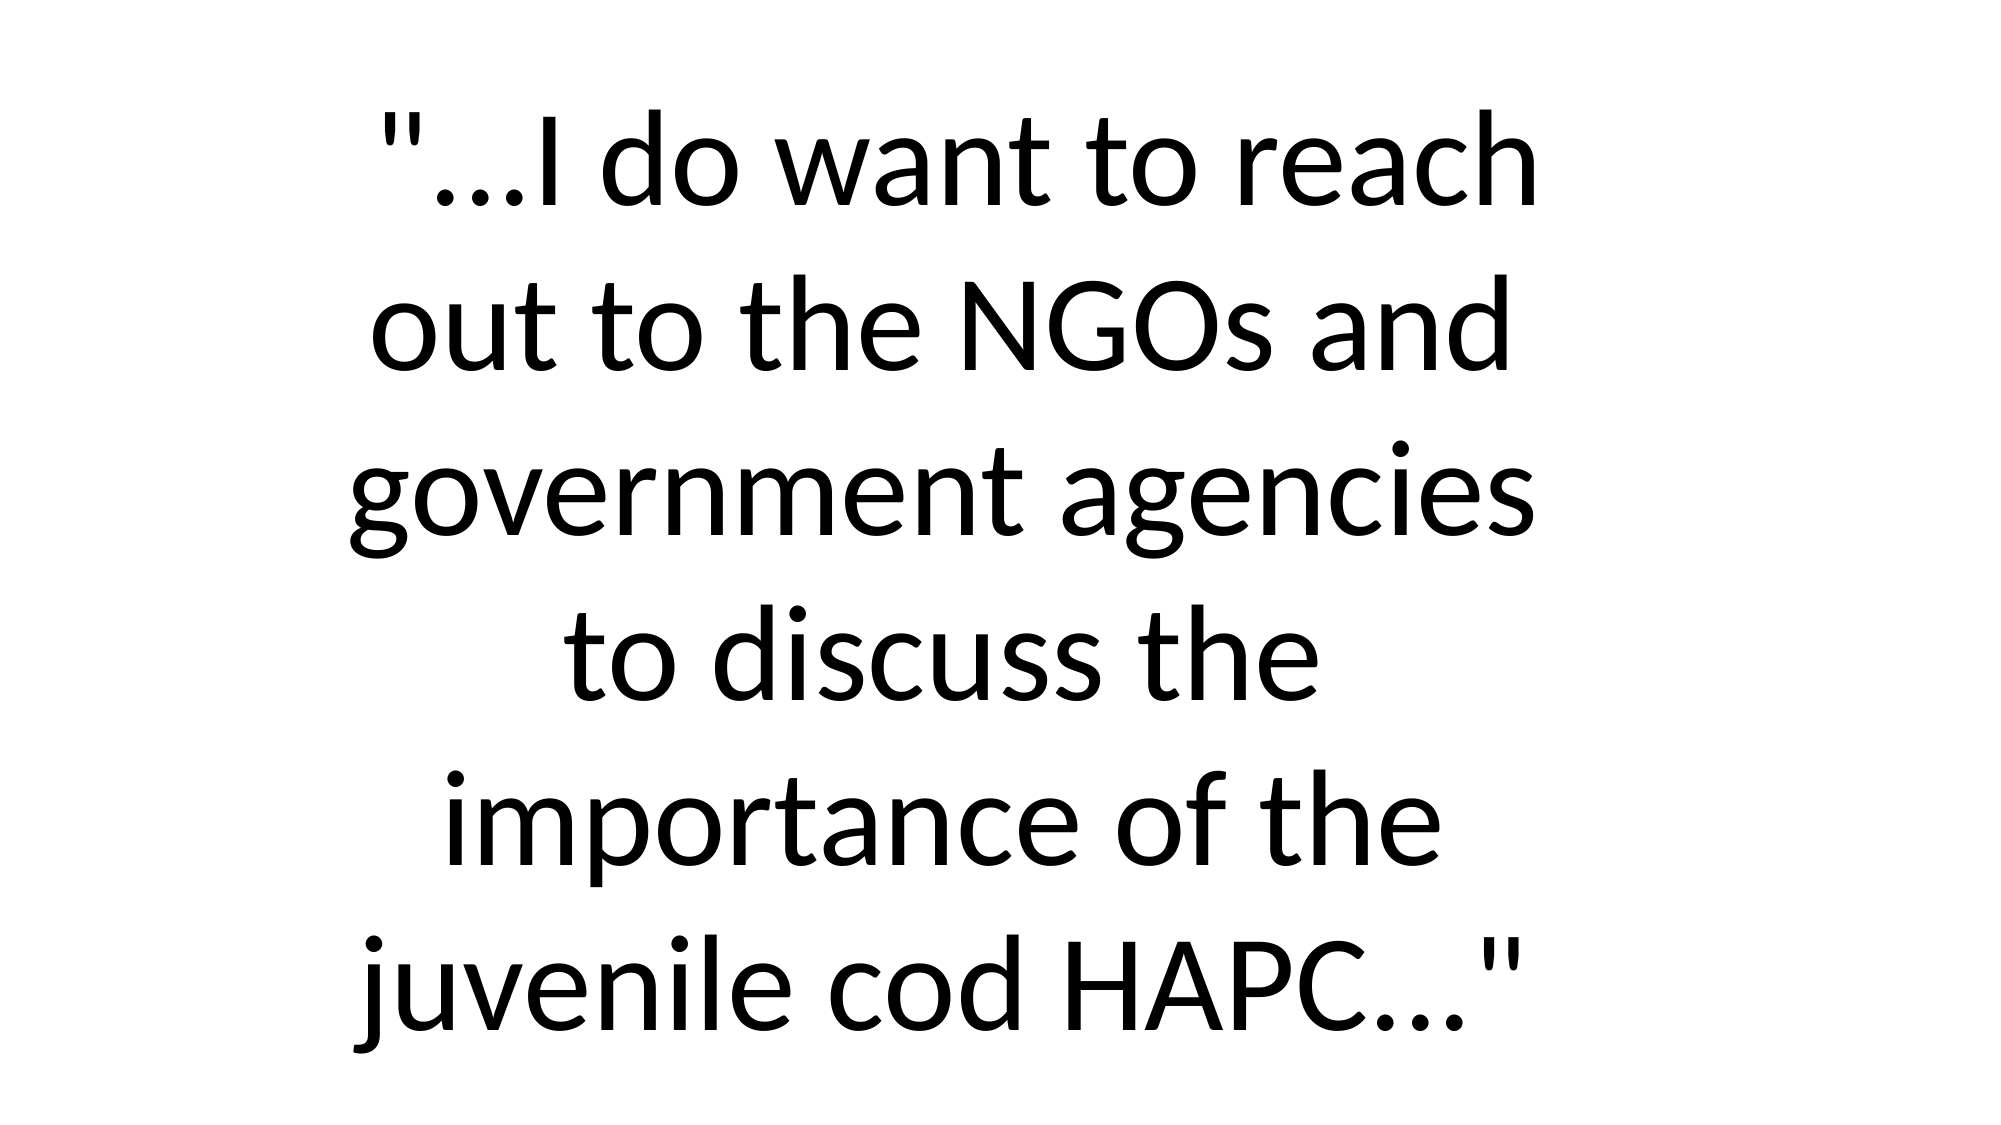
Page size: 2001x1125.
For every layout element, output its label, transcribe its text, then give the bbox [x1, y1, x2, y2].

text_box "...I do want to reach out to the NGOs and government agencies to discuss the importance of the juvenile cod HAPC..." [284, 60, 1602, 1066]
